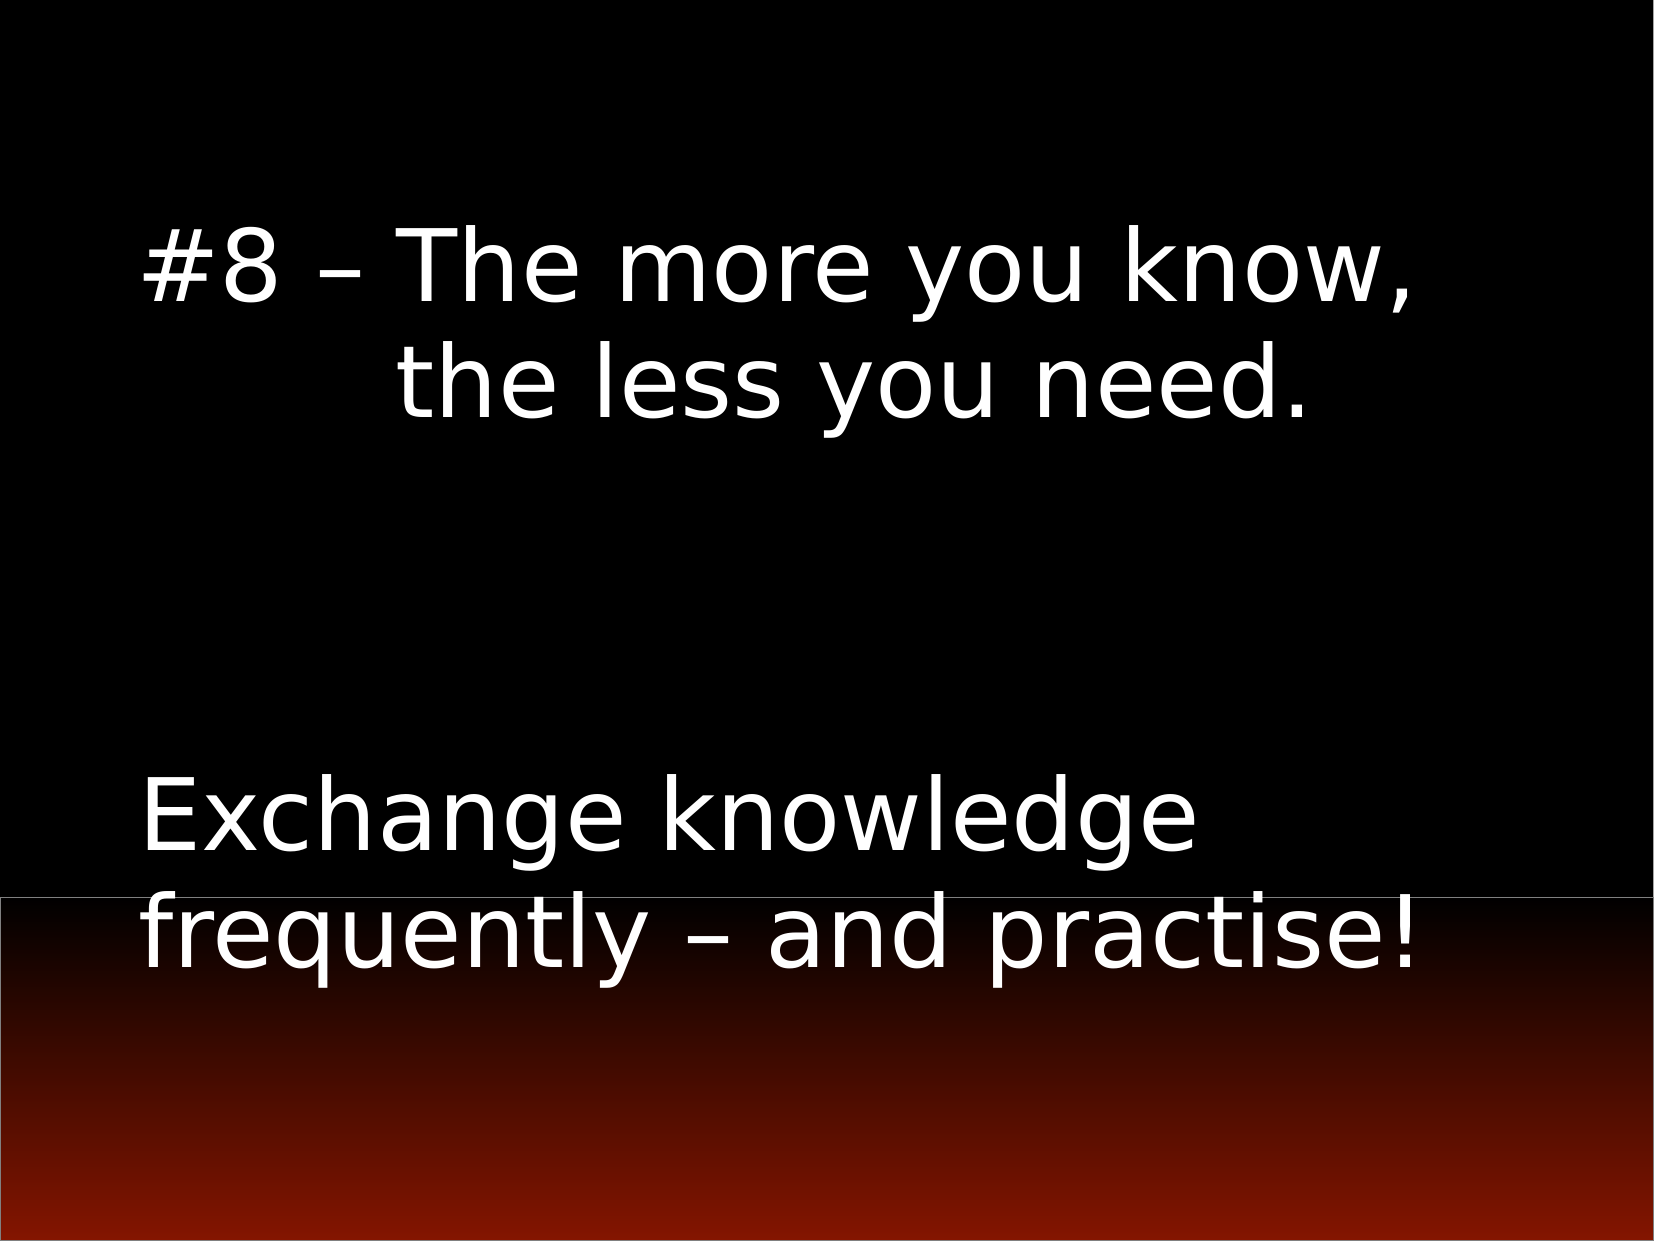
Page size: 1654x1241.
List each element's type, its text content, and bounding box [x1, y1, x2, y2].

text_box #8 – The more you know, the less you need. [76, 200, 1554, 556]
text_box Exchange knowledge frequently – and practise! [118, 750, 1583, 999]
